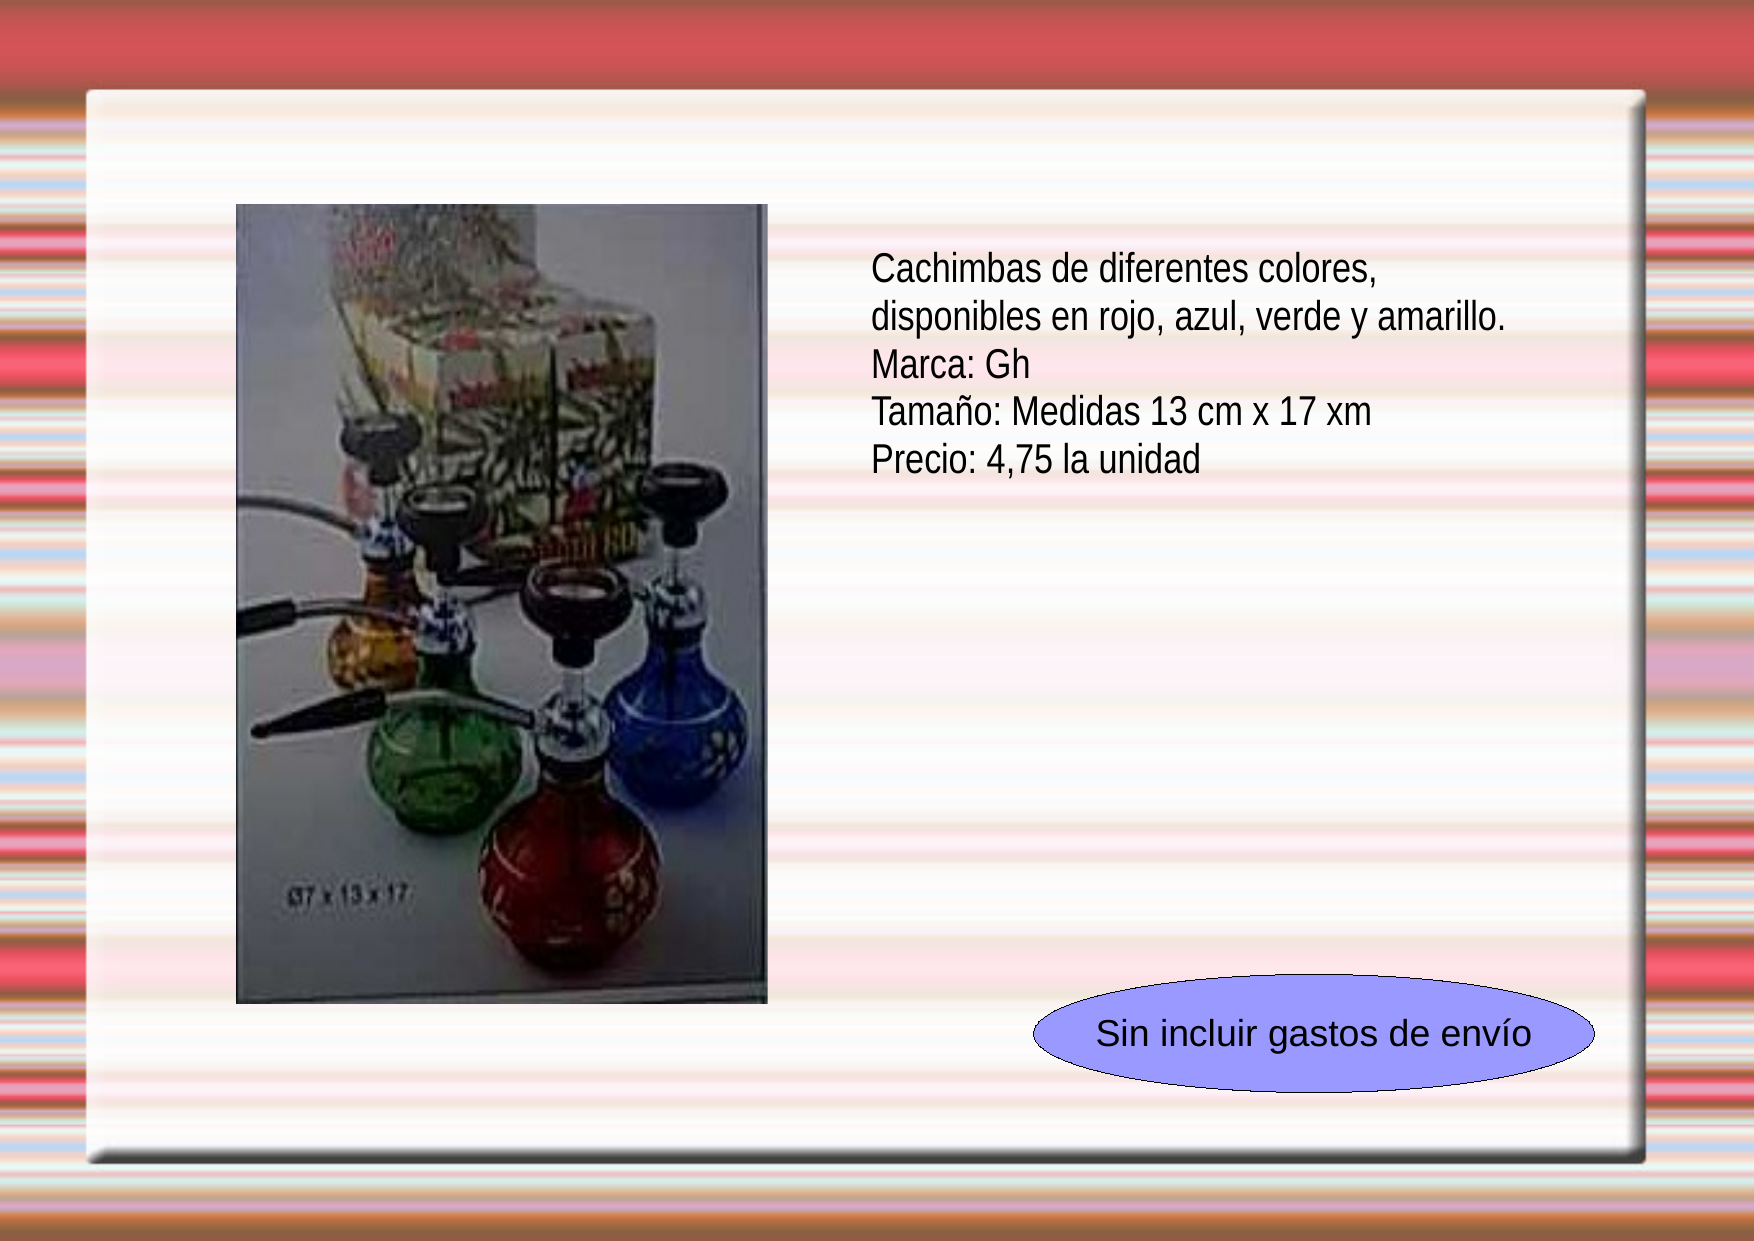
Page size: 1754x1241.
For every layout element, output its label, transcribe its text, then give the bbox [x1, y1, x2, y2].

picture [0, 0, 1754, 1241]
text_box Sin incluir gastos de envío [1033, 974, 1595, 1093]
text_box Cachimbas de diferentes colores, disponibles en rojo, azul, verde y amarillo. Marca: Gh Tamaño: Medidas 13 cm x 17 xm Precio: 4,75 la unidad [856, 236, 1536, 530]
